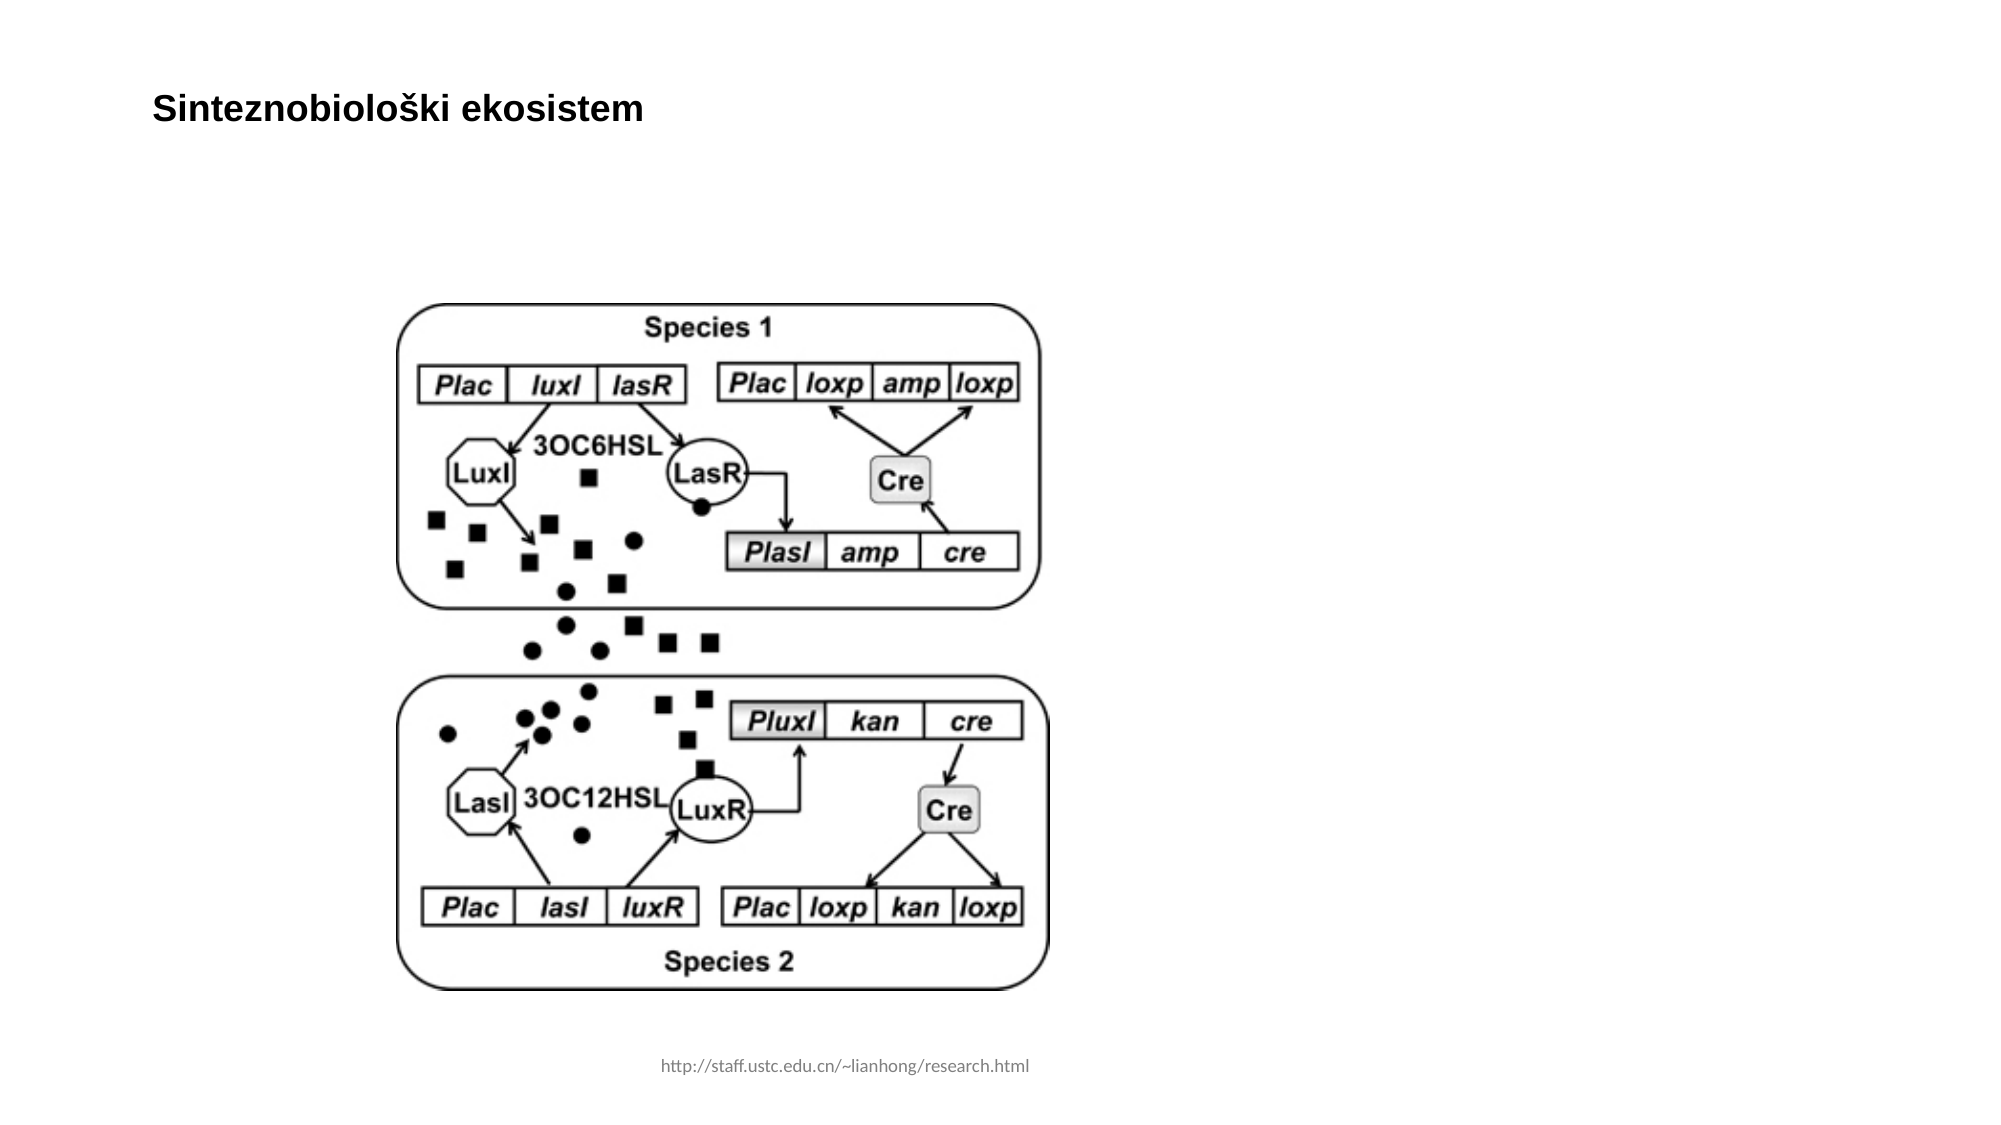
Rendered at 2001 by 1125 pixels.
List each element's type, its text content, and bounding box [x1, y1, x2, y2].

text_box http://staff.ustc.edu.cn/~lianhong/research.html [646, 1046, 1045, 1084]
text_box Sinteznobiološki ekosistem [137, 76, 660, 137]
picture [396, 303, 1050, 991]
